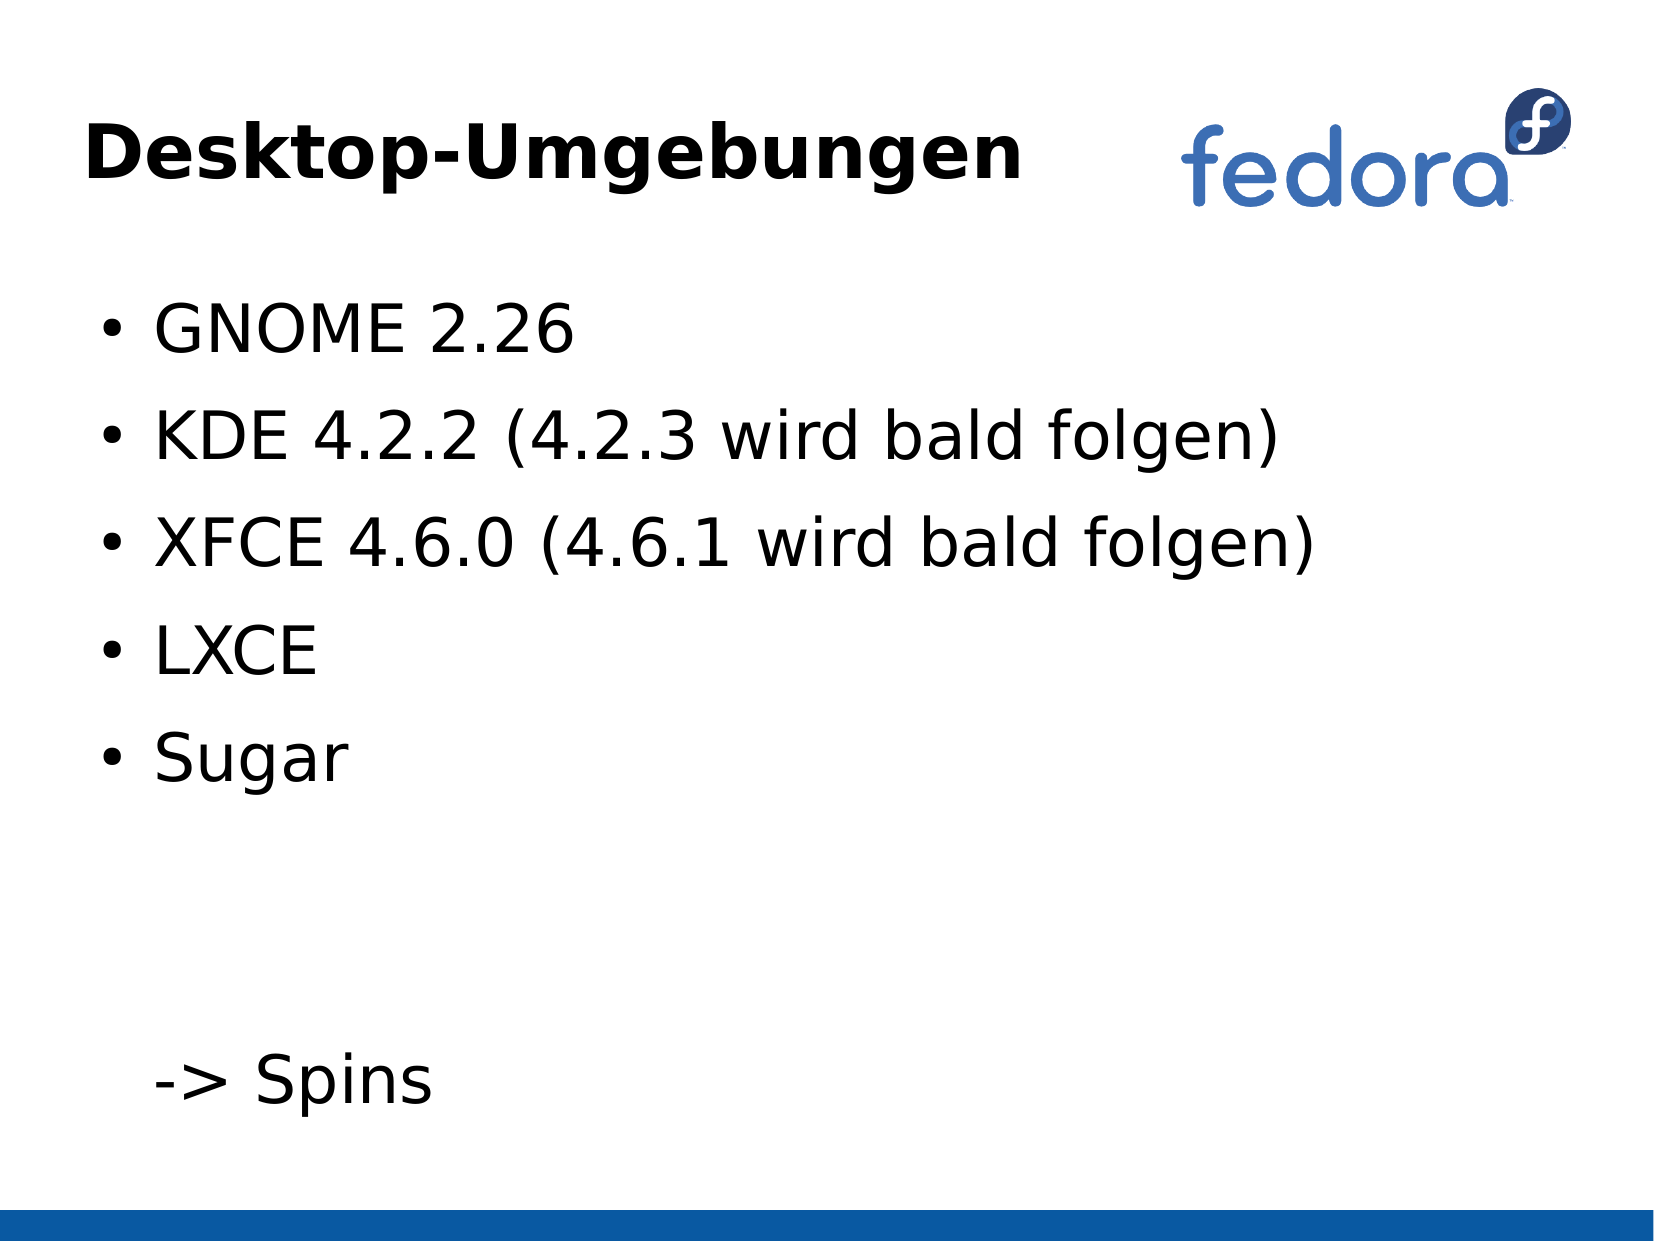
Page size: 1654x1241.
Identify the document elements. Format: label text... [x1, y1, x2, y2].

list GNOME 2.26 KDE 4.2.2 (4.2.3 wird bald folgen) XFCE 4.6.0 (4.6.1 wird bald folgen) LXCE Sugar -> Spins [82, 290, 1571, 1120]
title Desktop-Umgebungen [82, 49, 1182, 257]
picture [1182, 88, 1571, 207]
picture [0, 1210, 1654, 1241]
